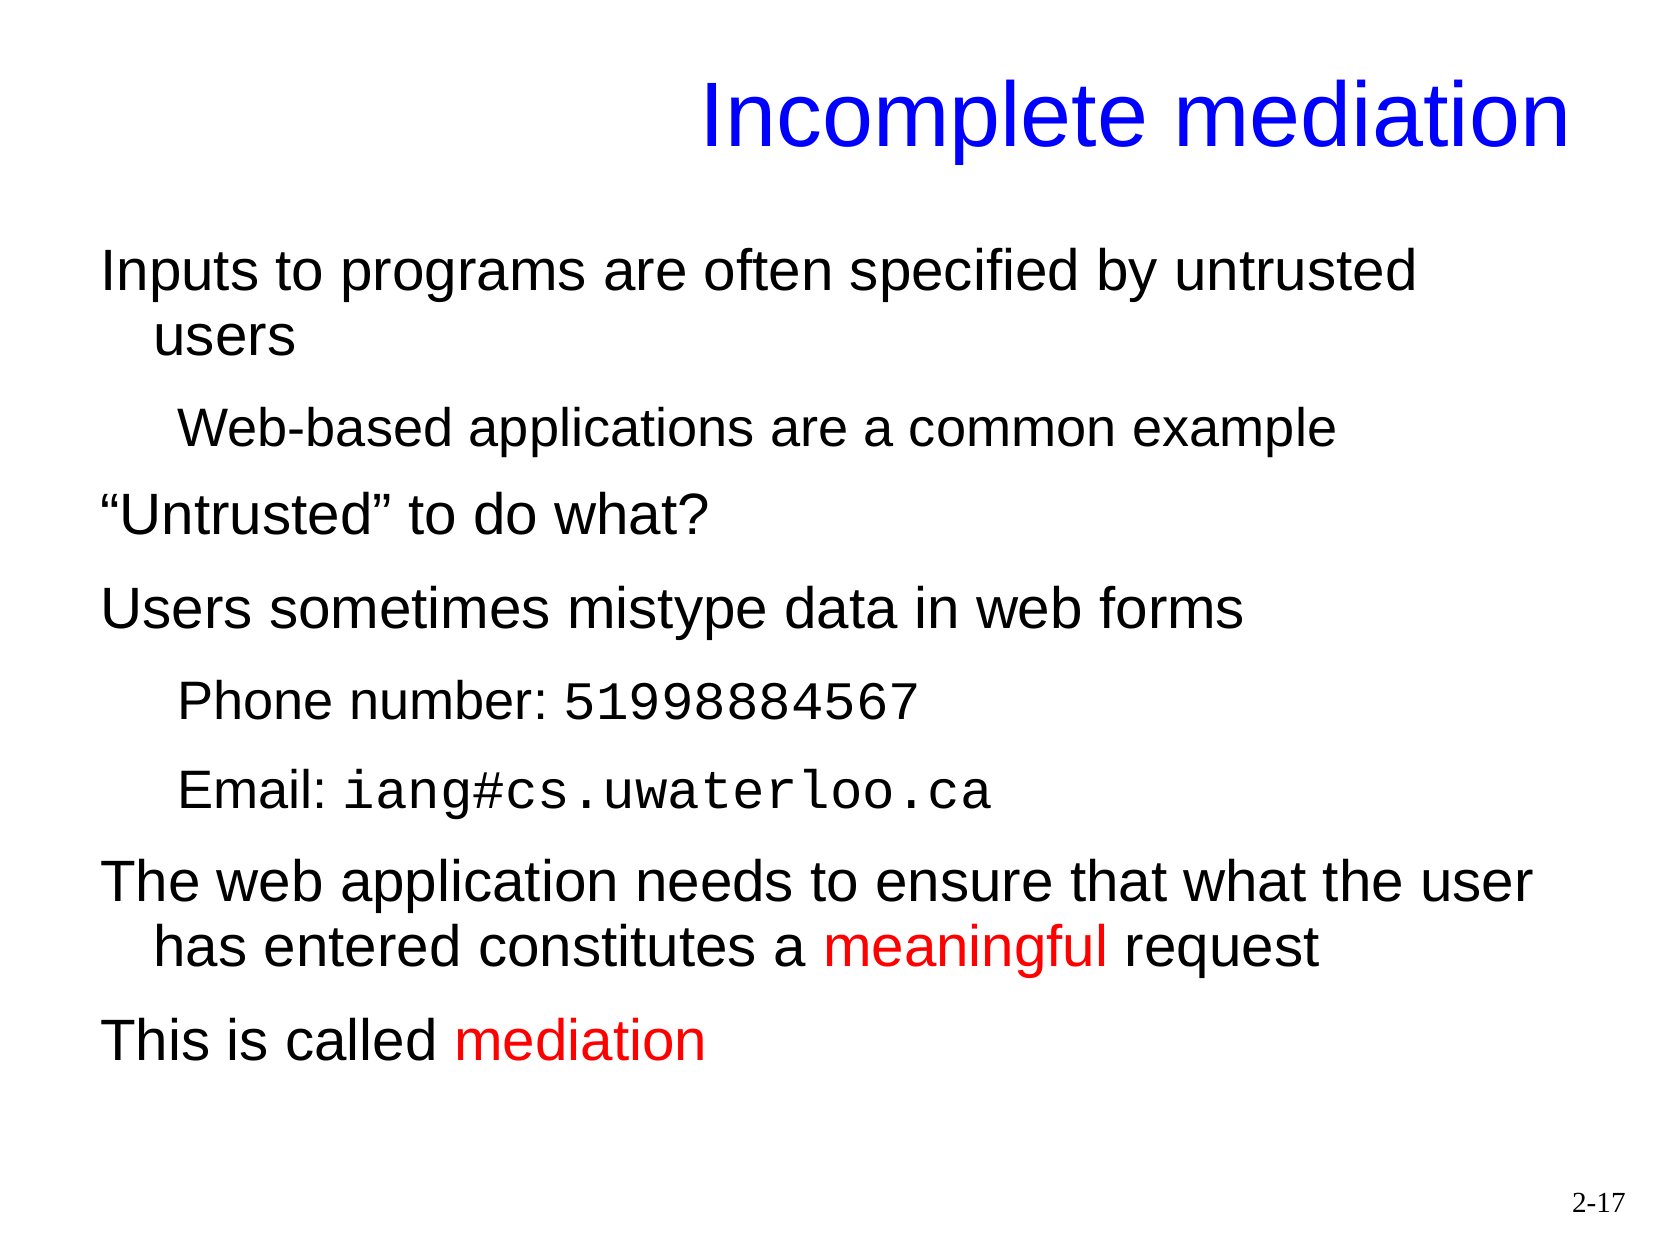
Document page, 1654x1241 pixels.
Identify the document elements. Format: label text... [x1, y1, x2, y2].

list Inputs to programs are often specified by untrusted users Web-based applications are a common example “Untrusted” to do what? Users sometimes mistype data in web forms Phone number: 51998884567 Email: iang#cs.uwaterloo.ca The web application needs to ensure that what the user has entered constitutes a meaningful request This is called mediation [82, 237, 1571, 1156]
title Incomplete mediation [84, 18, 1573, 211]
